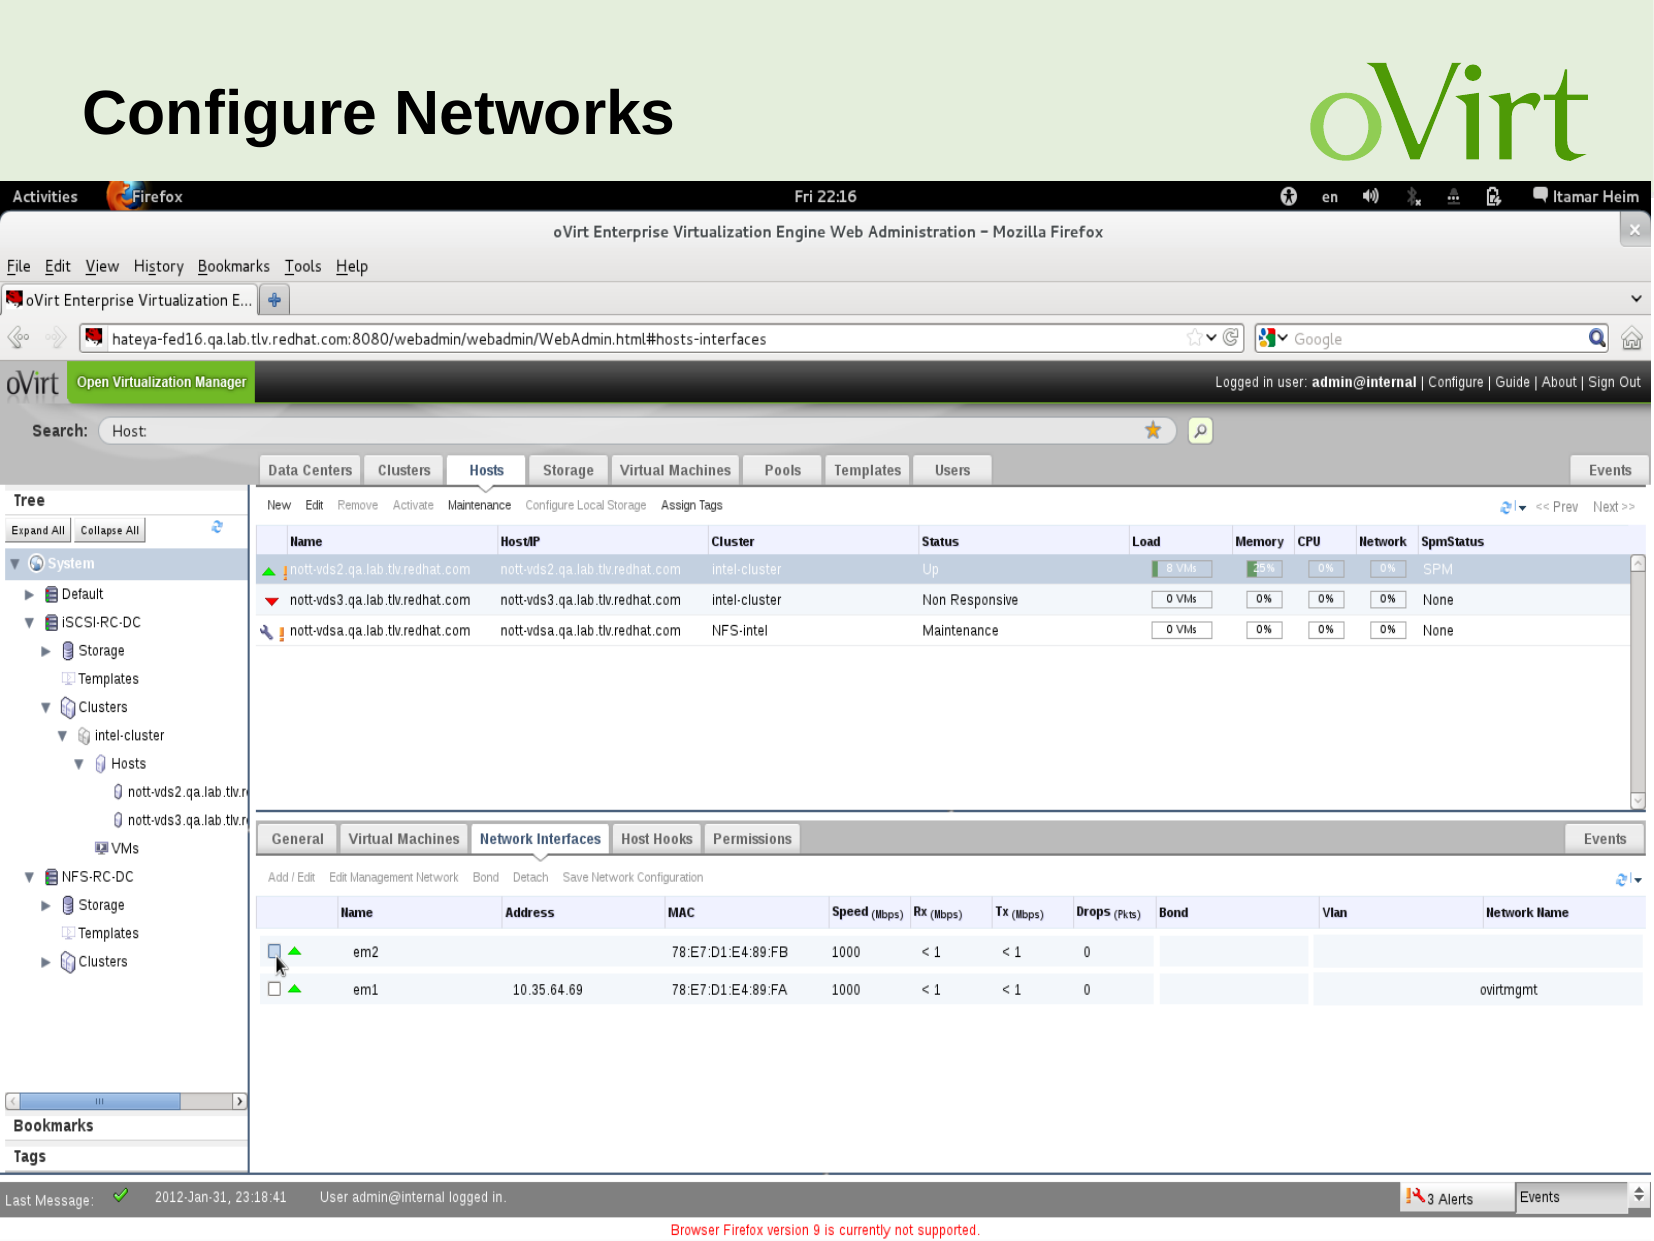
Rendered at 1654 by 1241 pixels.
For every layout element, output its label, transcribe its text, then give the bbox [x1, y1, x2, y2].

title Configure Networks [82, 37, 1571, 181]
picture [0, 181, 1651, 1241]
